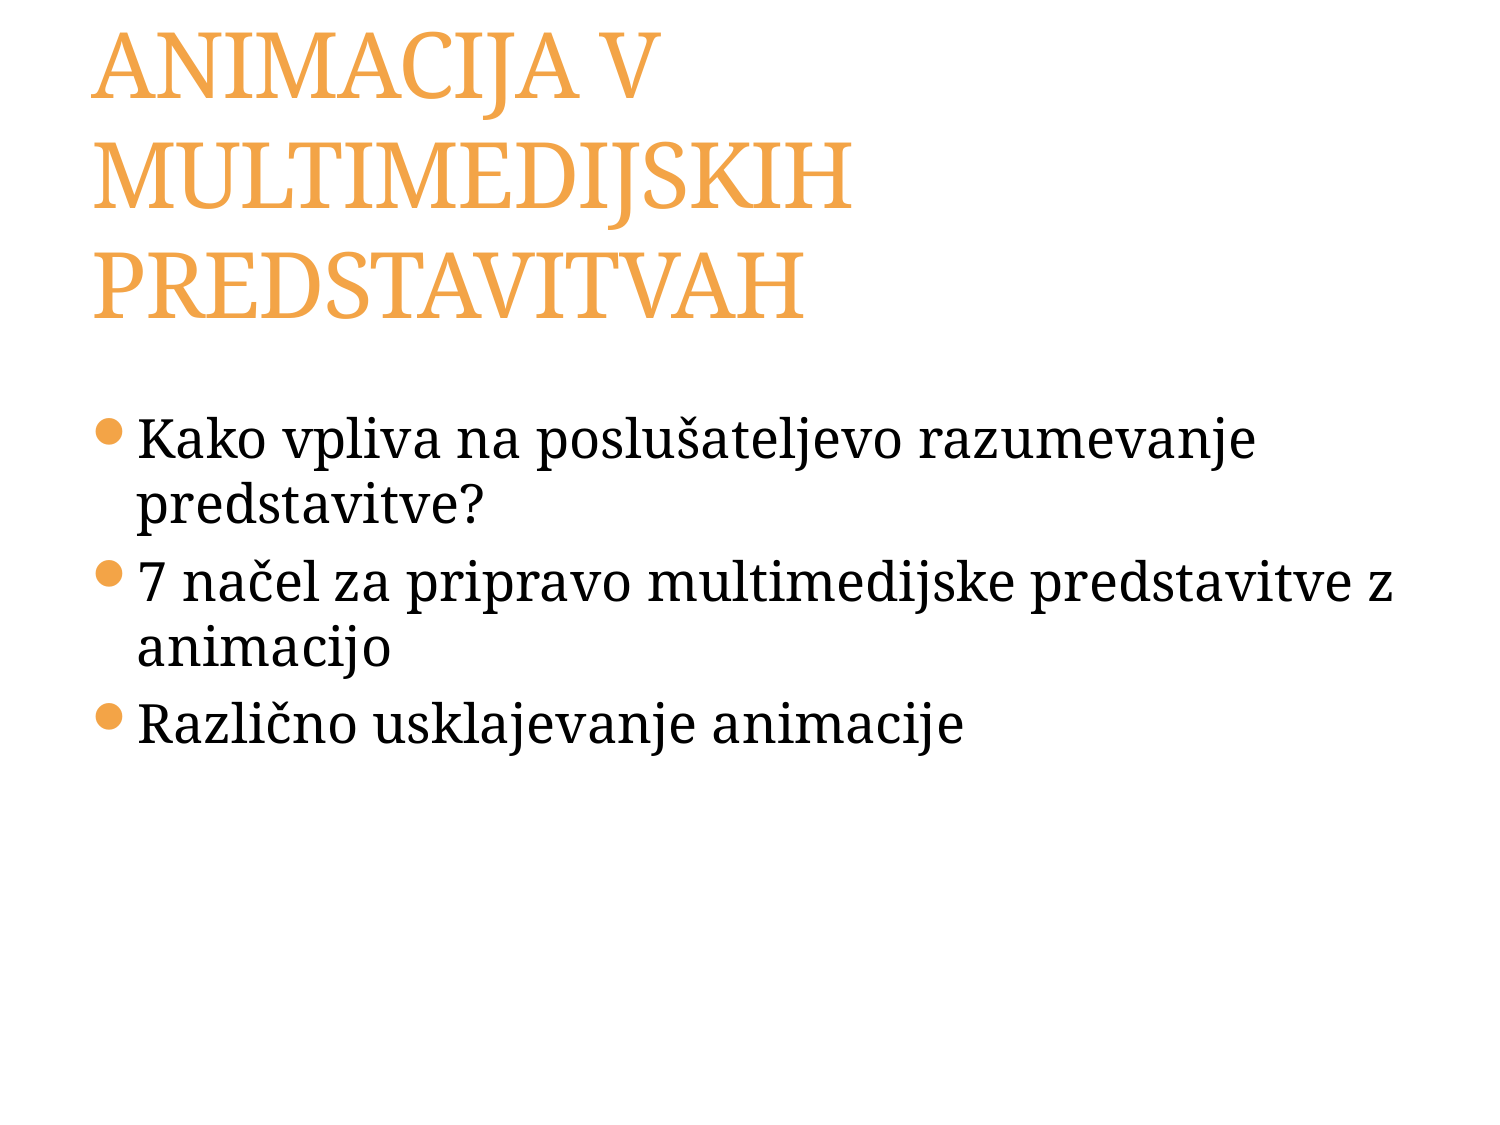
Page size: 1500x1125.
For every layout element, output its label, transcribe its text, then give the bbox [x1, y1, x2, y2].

title ANIMACIJA V MULTIMEDIJSKIH PREDSTAVITVAH [76, 78, 1427, 344]
list Kako vpliva na poslušateljevo razumevanje predstavitve? 7 načel za pripravo multimedijske predstavitve z animacijo Različno usklajevanje animacije in besedila [76, 397, 1427, 977]
